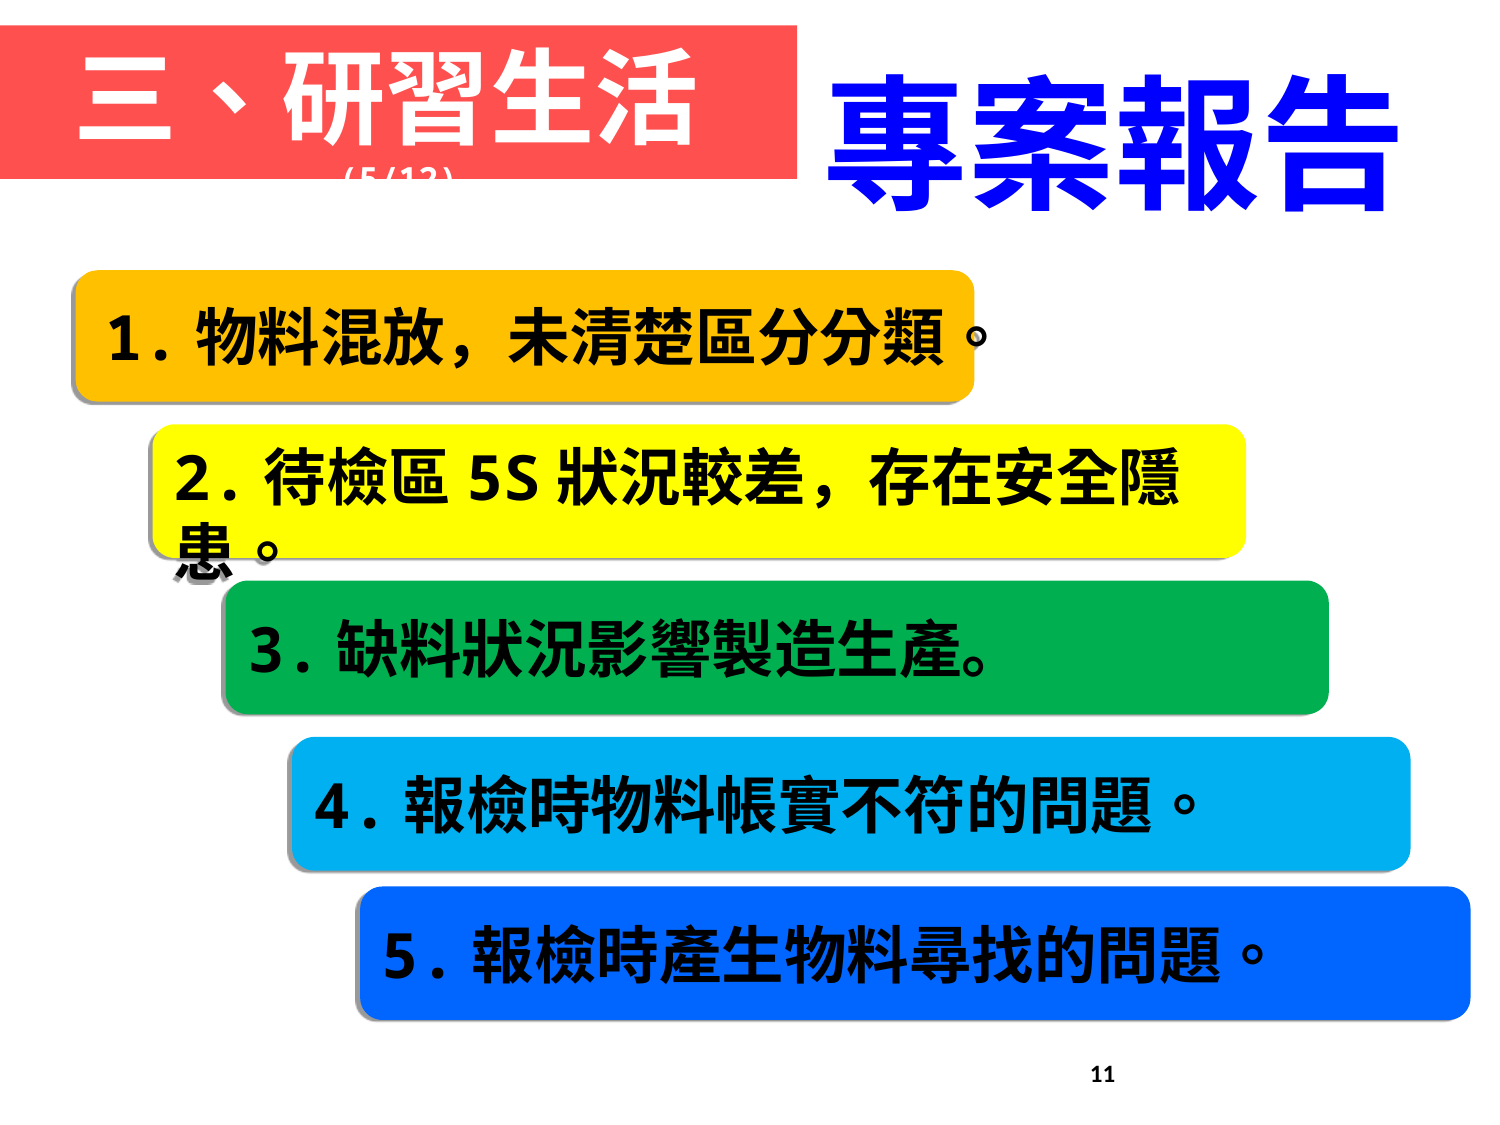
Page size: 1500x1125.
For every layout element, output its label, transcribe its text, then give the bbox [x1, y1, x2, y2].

text_box 3.缺料狀況影響製造生產。 [225, 580, 1329, 715]
text_box 2.待檢區5S狀況較差，存在安全隱患。 [152, 424, 1247, 558]
text_box 11 [1074, 1042, 1426, 1103]
text_box 4.報檢時物料帳實不符的問題。 [292, 736, 1411, 871]
text_box 5.報檢時產生物料尋找的問題。 [360, 886, 1471, 1020]
title 專案報告 [75, 45, 1426, 233]
text_box 三、研習生活(5/12) [0, 25, 798, 179]
text_box 1.物料混放，未清楚區分分類。 [75, 270, 975, 402]
